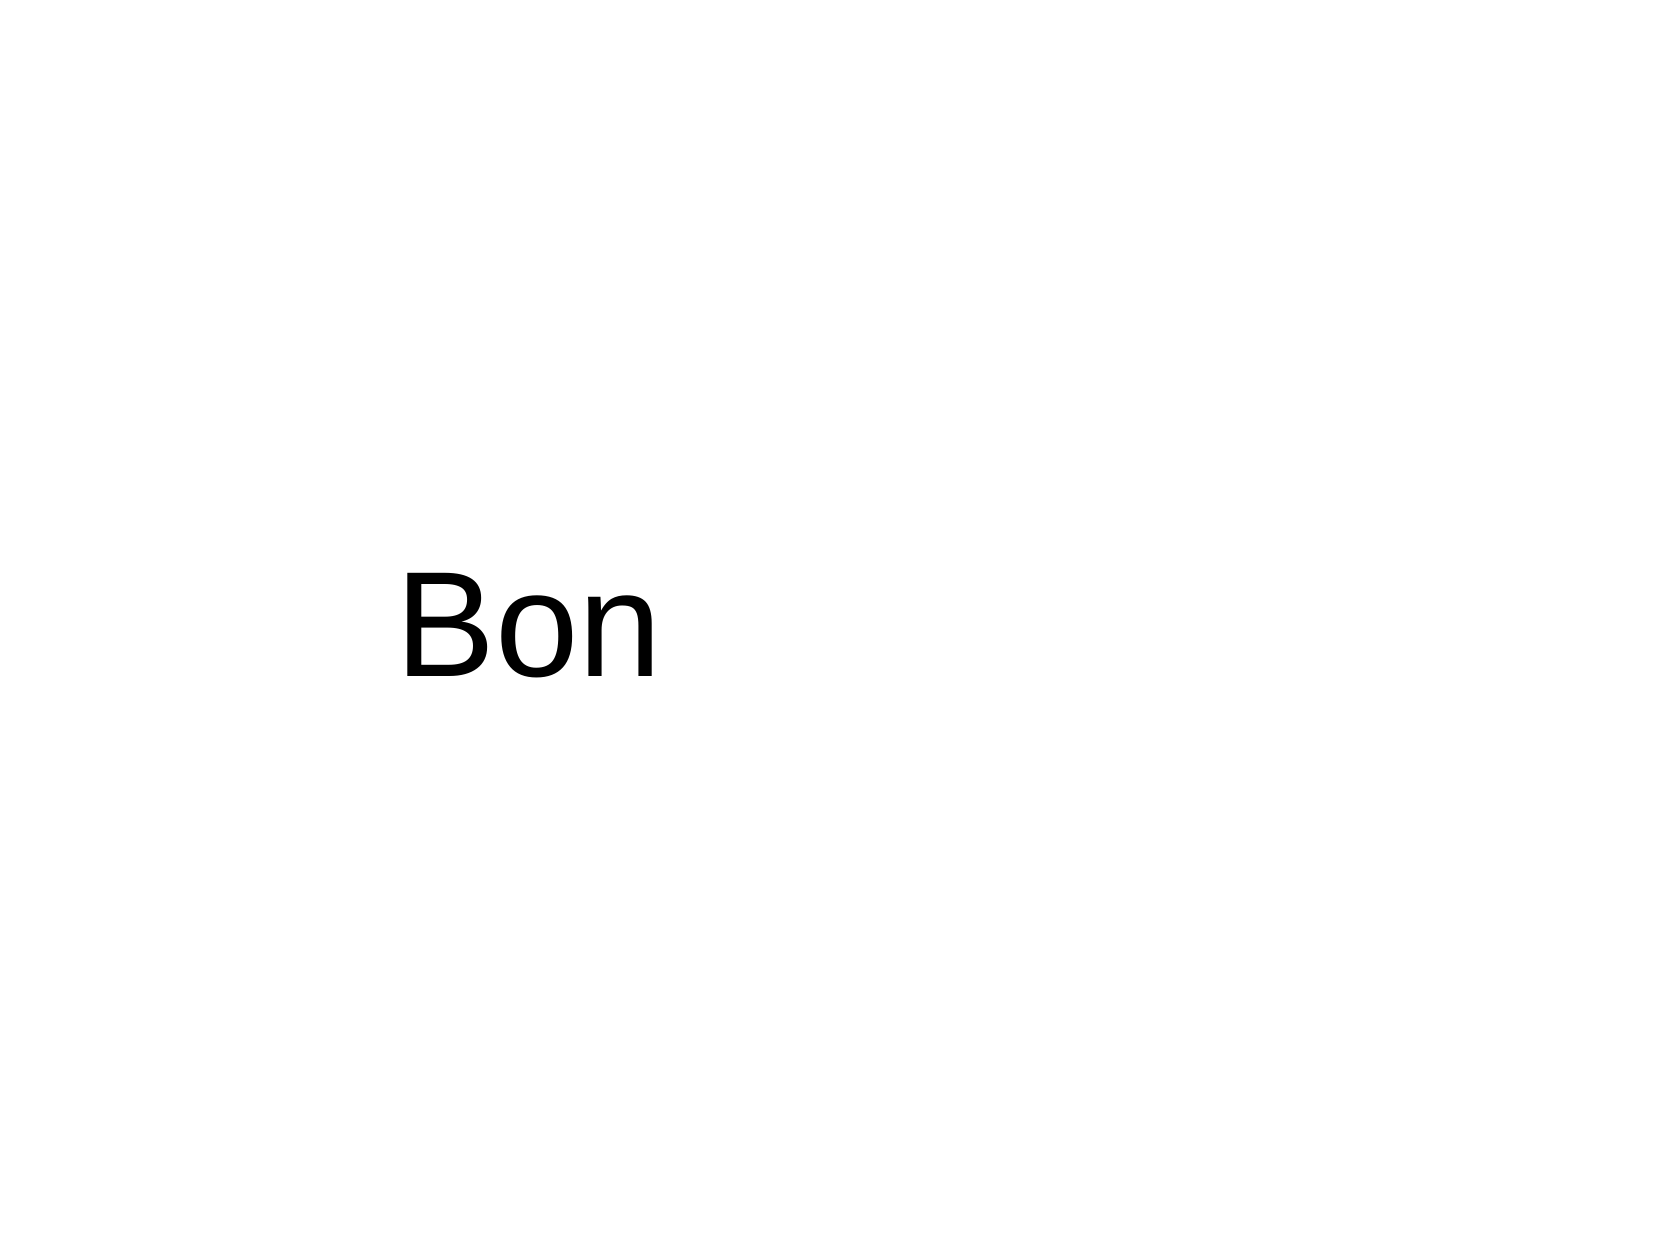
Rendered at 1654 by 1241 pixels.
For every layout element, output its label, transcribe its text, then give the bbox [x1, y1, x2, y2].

text_box Bon [380, 533, 1279, 717]
